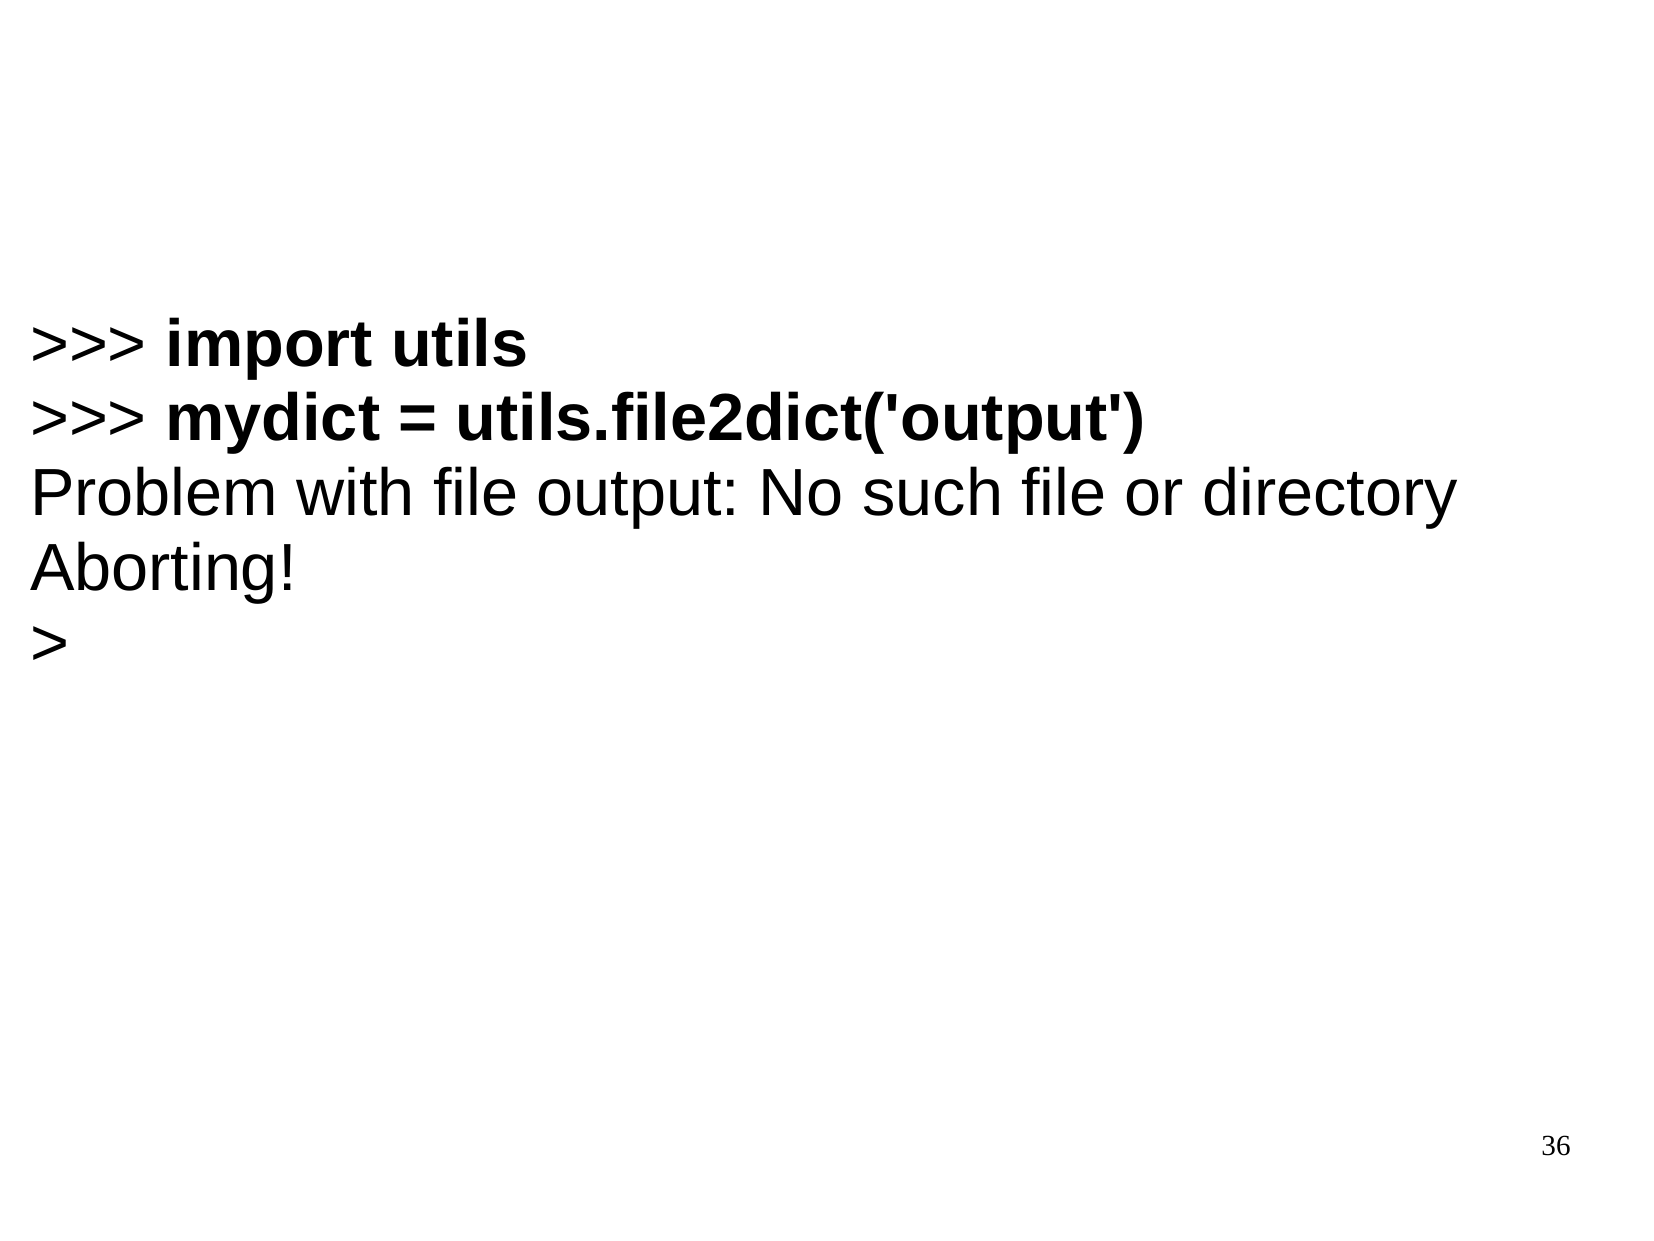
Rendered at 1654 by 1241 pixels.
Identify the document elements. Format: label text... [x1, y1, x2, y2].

text_box >>> import utils >>> mydict = utils.file2dict('output') Problem with file output: No such file or directory Aborting! > [12, 295, 1478, 690]
